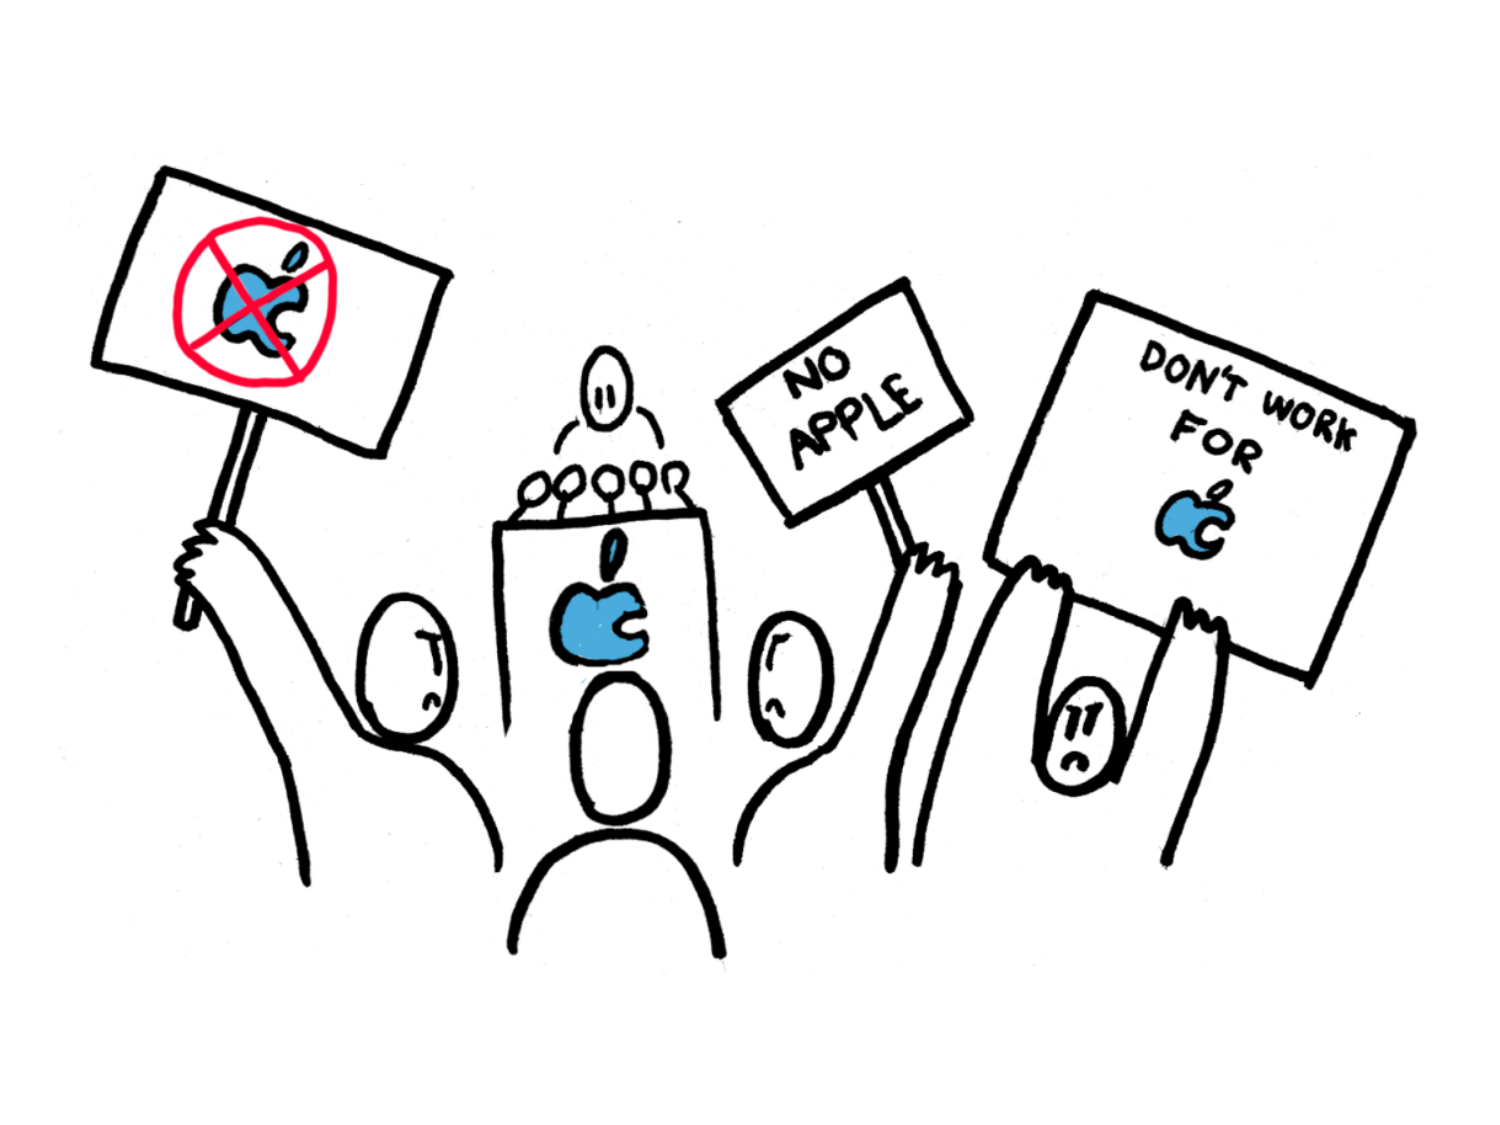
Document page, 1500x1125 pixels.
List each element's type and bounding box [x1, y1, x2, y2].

picture [58, 147, 1442, 978]
